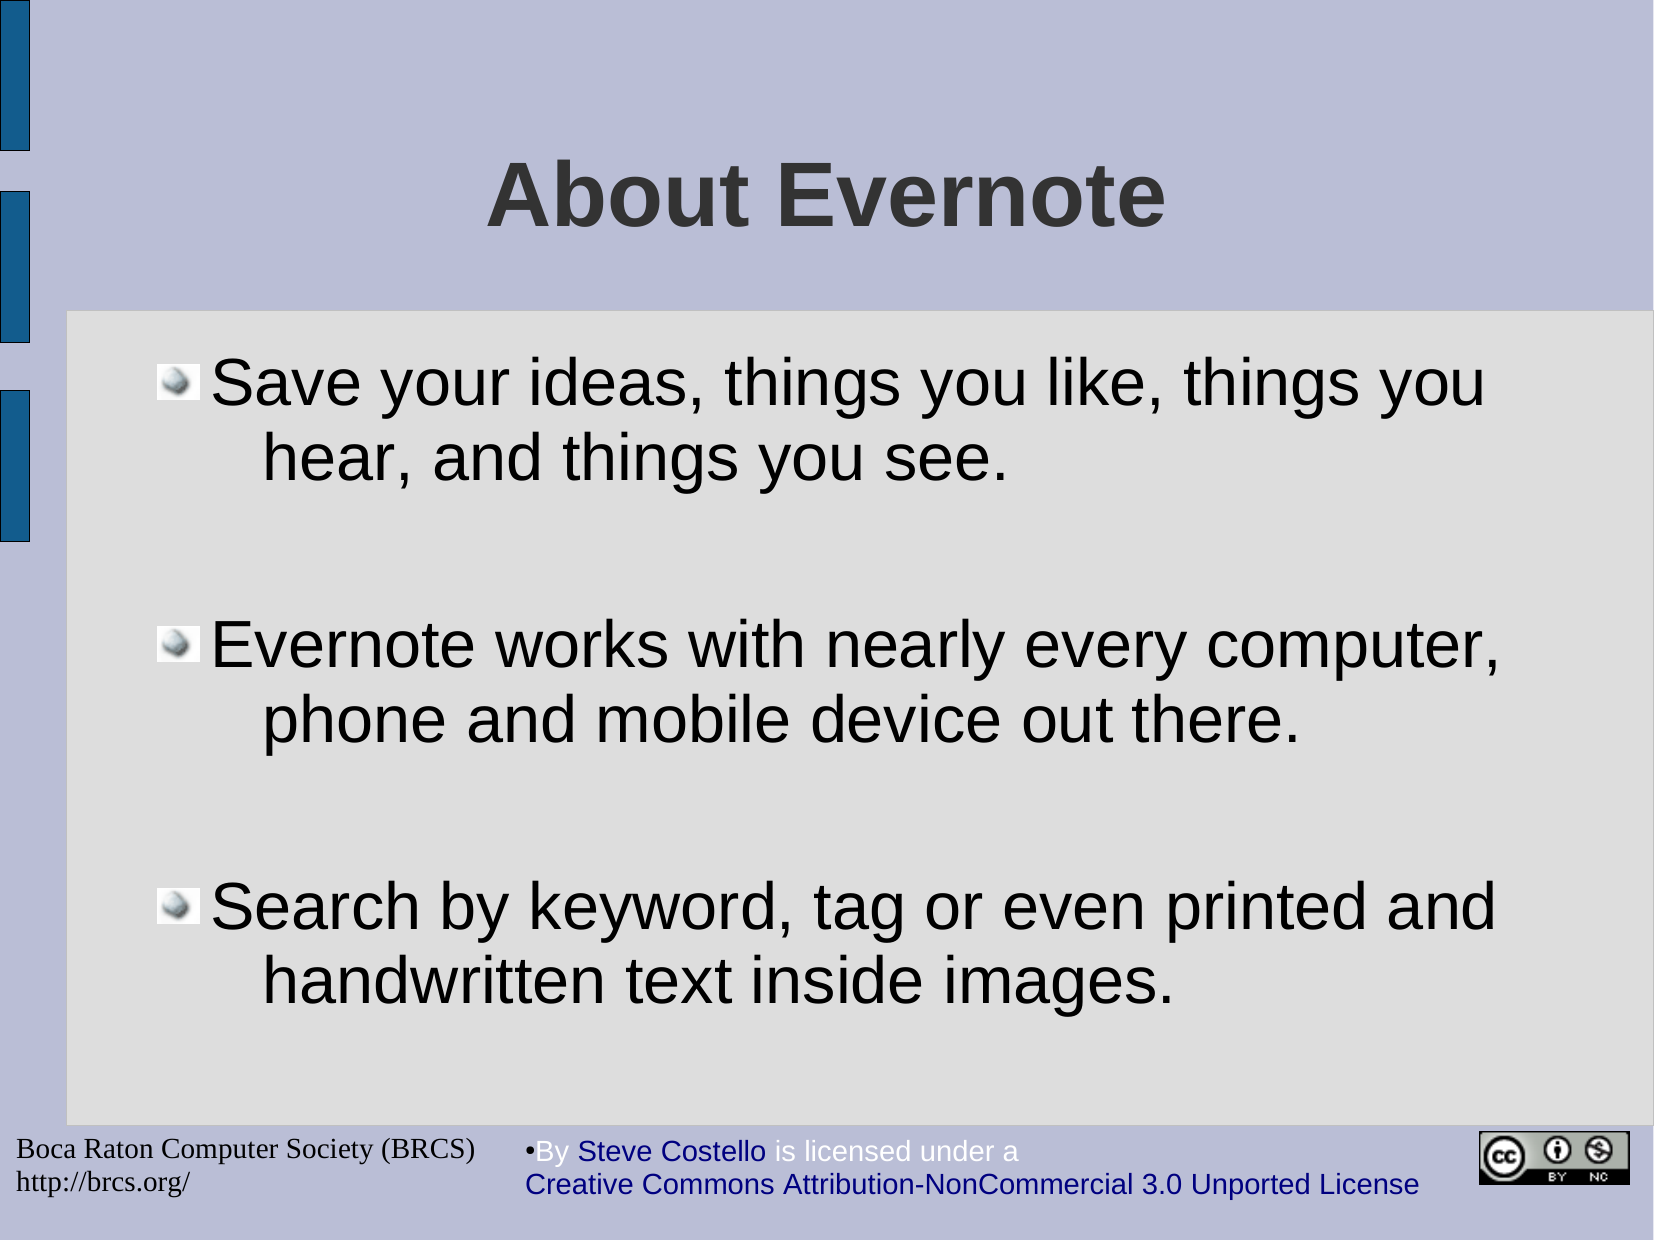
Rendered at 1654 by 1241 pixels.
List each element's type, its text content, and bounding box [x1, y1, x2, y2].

list Save your ideas, things you like, things you hear, and things you see. Evernote works with nearly every computer, phone and mobile device out there. Search by keyword, tag or even printed and handwritten text inside images. [121, 344, 1534, 1127]
picture [1479, 1131, 1630, 1185]
title About Evernote [120, 91, 1533, 299]
